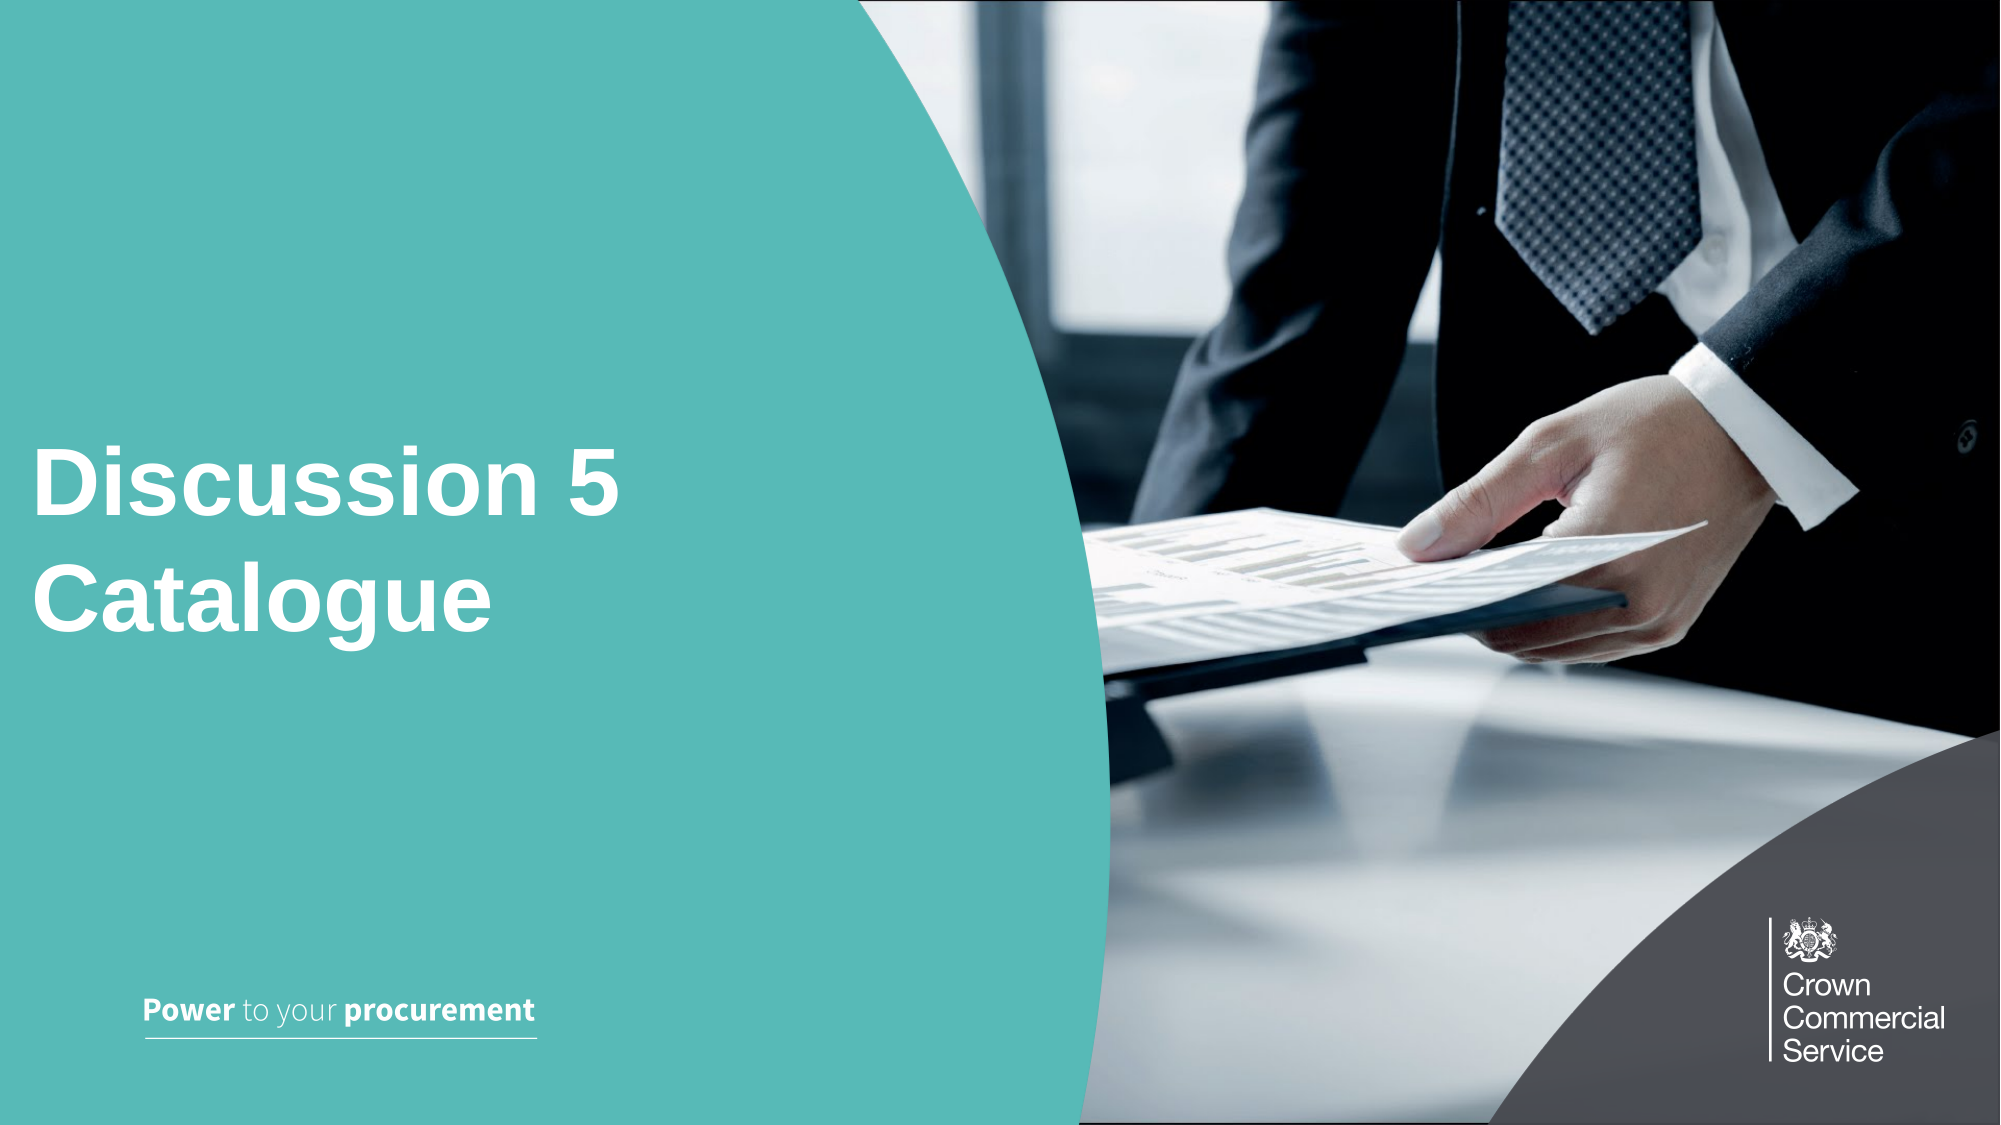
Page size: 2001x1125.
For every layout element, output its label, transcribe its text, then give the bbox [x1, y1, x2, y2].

title Discussion 5 Catalogue [31, 418, 1005, 844]
picture [0, 0, 2000, 1125]
